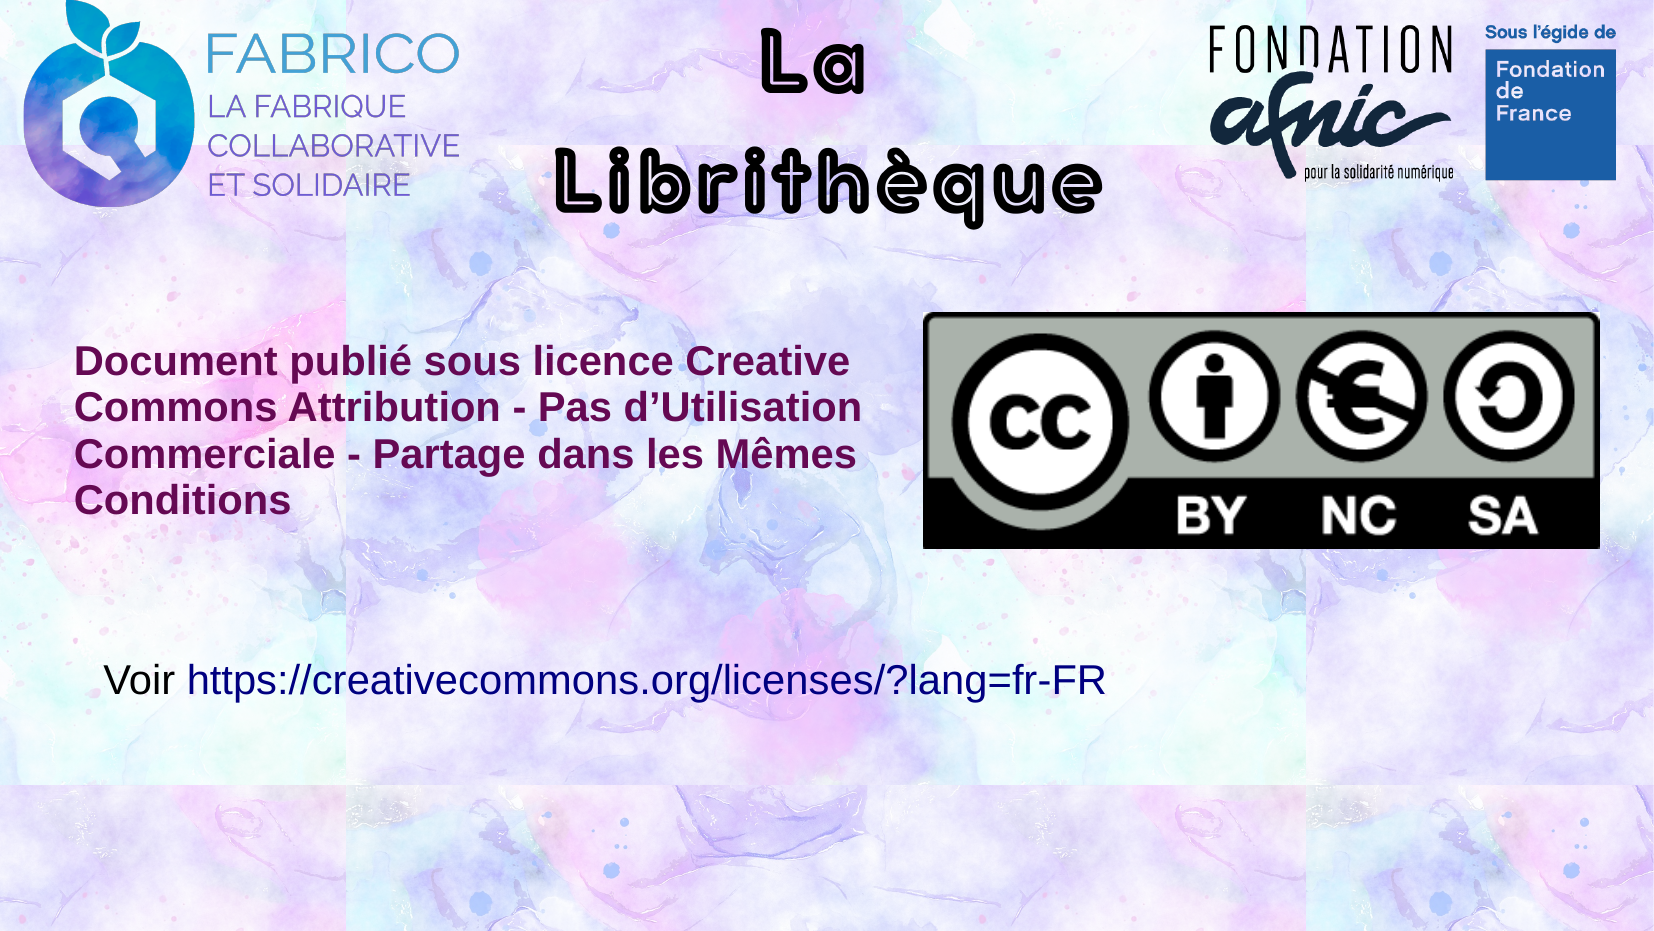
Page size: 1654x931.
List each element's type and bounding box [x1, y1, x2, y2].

picture [23, 0, 459, 207]
picture [479, 0, 1653, 549]
